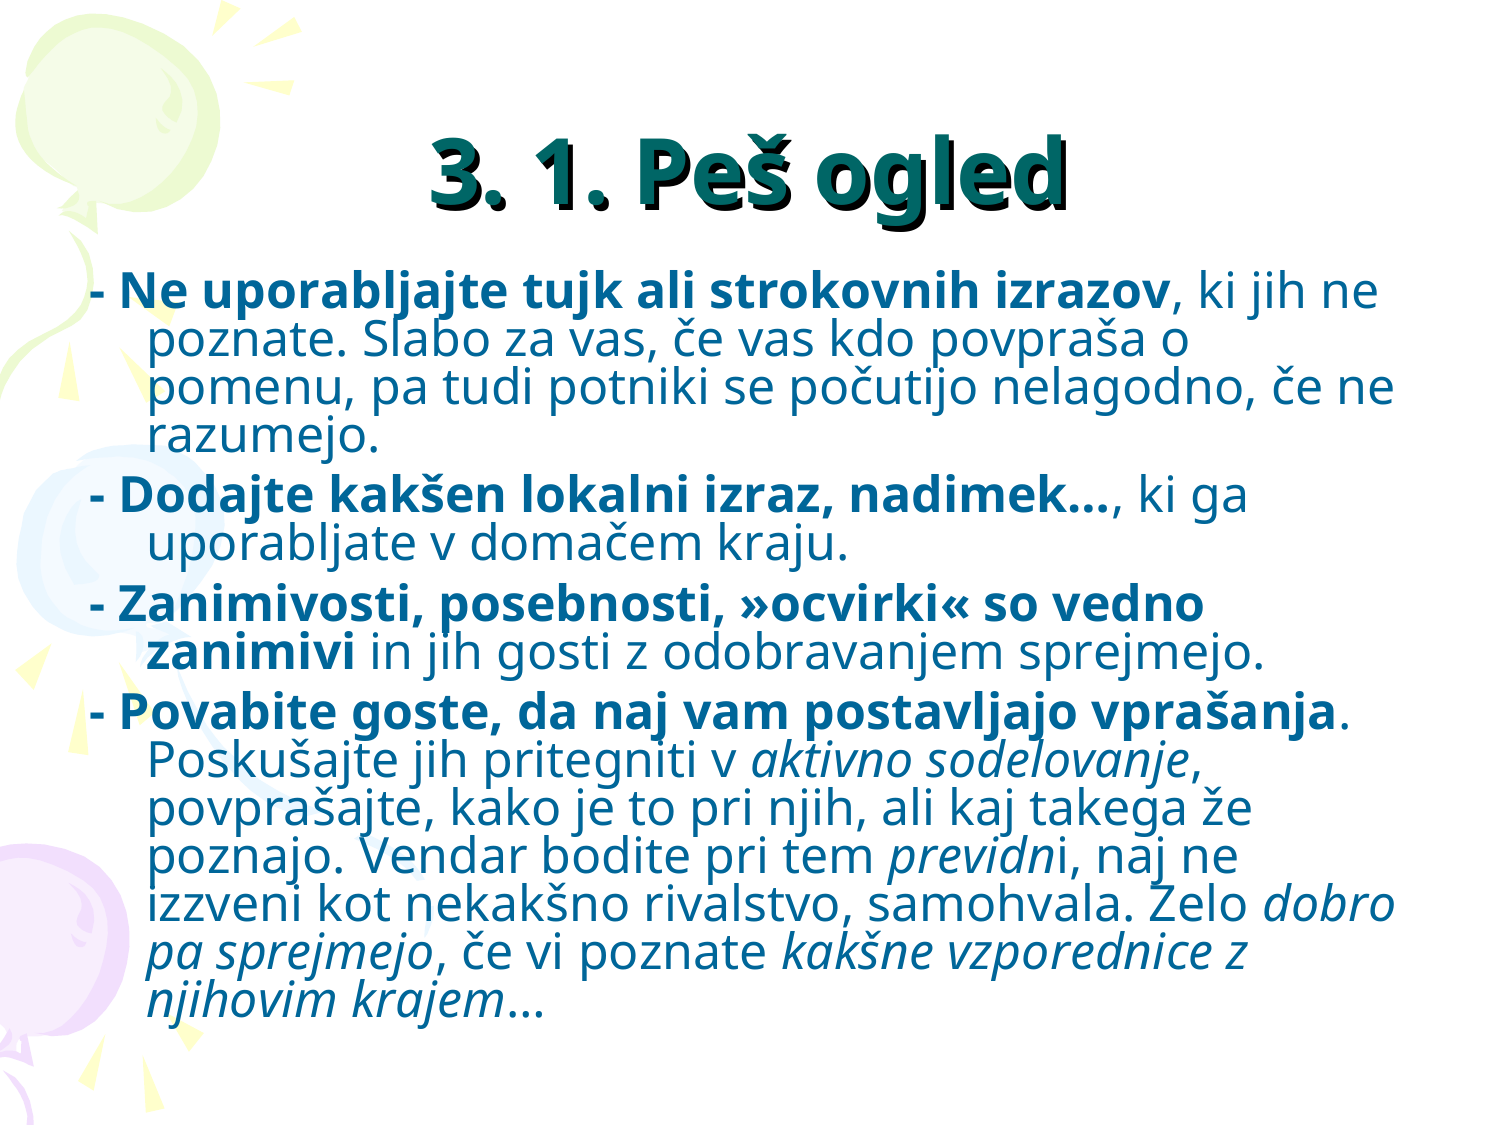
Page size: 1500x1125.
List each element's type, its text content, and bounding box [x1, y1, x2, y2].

title 3. 1. Peš ogled [72, 16, 1426, 233]
list - Ne uporabljajte tujk ali strokovnih izrazov, ki jih ne poznate. Slabo za vas, če vas kdo povpraša o pomenu, pa tudi potniki se počutijo nelagodno, če ne razumejo. - Dodajte kakšen lokalni izraz, nadimek…, ki ga uporabljate v domačem kraju. - Zanimivosti, posebnosti, »ocvirki« so vedno zanimivi in jih gosti z odobravanjem sprejmejo. - Povabite goste, da naj vam postavljajo vprašanja. Poskušajte jih pritegniti v aktivno sodelovanje, povprašajte, kako je to pri njih, ali kaj takega že poznajo. Vendar bodite pri tem previdni, naj ne izzveni kot nekakšno rivalstvo, samohvala. Zelo dobro pa sprejmejo, če vi poznate kakšne vzporednice z njihovim krajem… [75, 262, 1426, 994]
